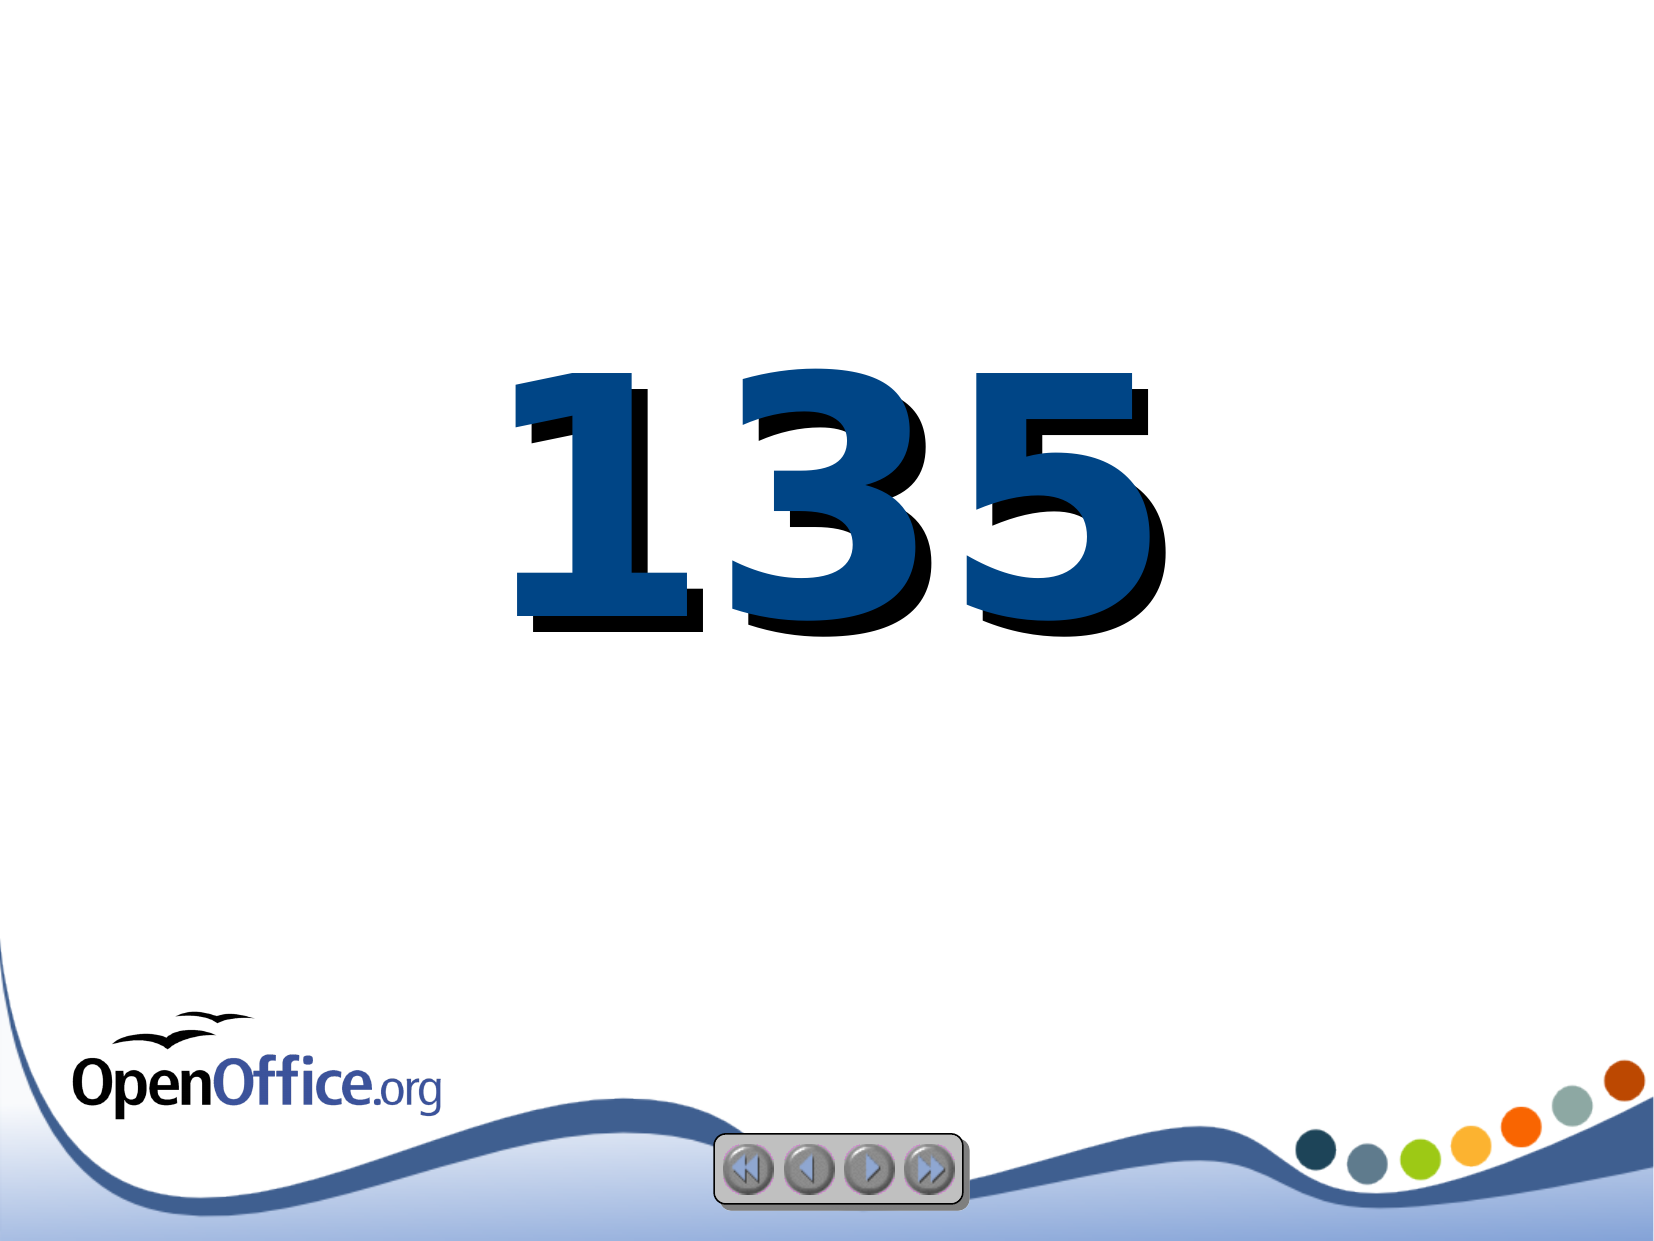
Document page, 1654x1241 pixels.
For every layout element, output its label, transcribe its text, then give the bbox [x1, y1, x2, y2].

text_box [714, 1133, 963, 1204]
title 135 [82, 308, 1571, 696]
picture [0, 938, 1654, 1241]
